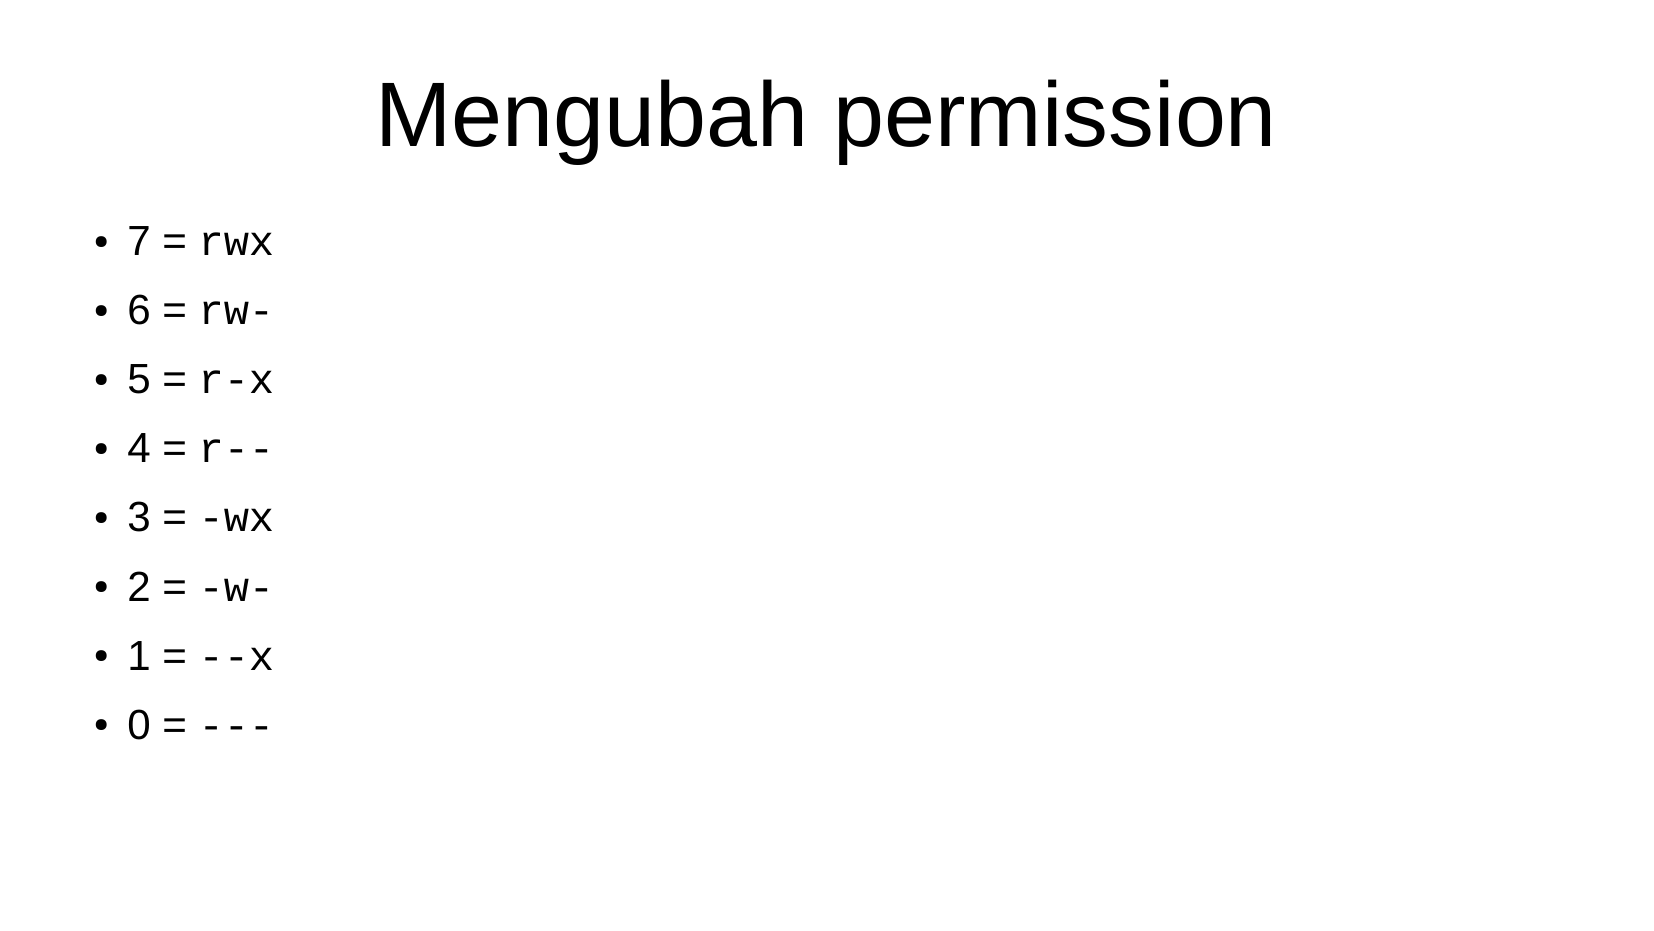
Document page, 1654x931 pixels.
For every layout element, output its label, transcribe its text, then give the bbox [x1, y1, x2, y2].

title Mengubah permission [82, 37, 1571, 193]
list 7 = rwx 6 = rw- 5 = r-x 4 = r-- 3 = -wx 2 = -w- 1 = --x 0 = --- [82, 217, 1571, 758]
